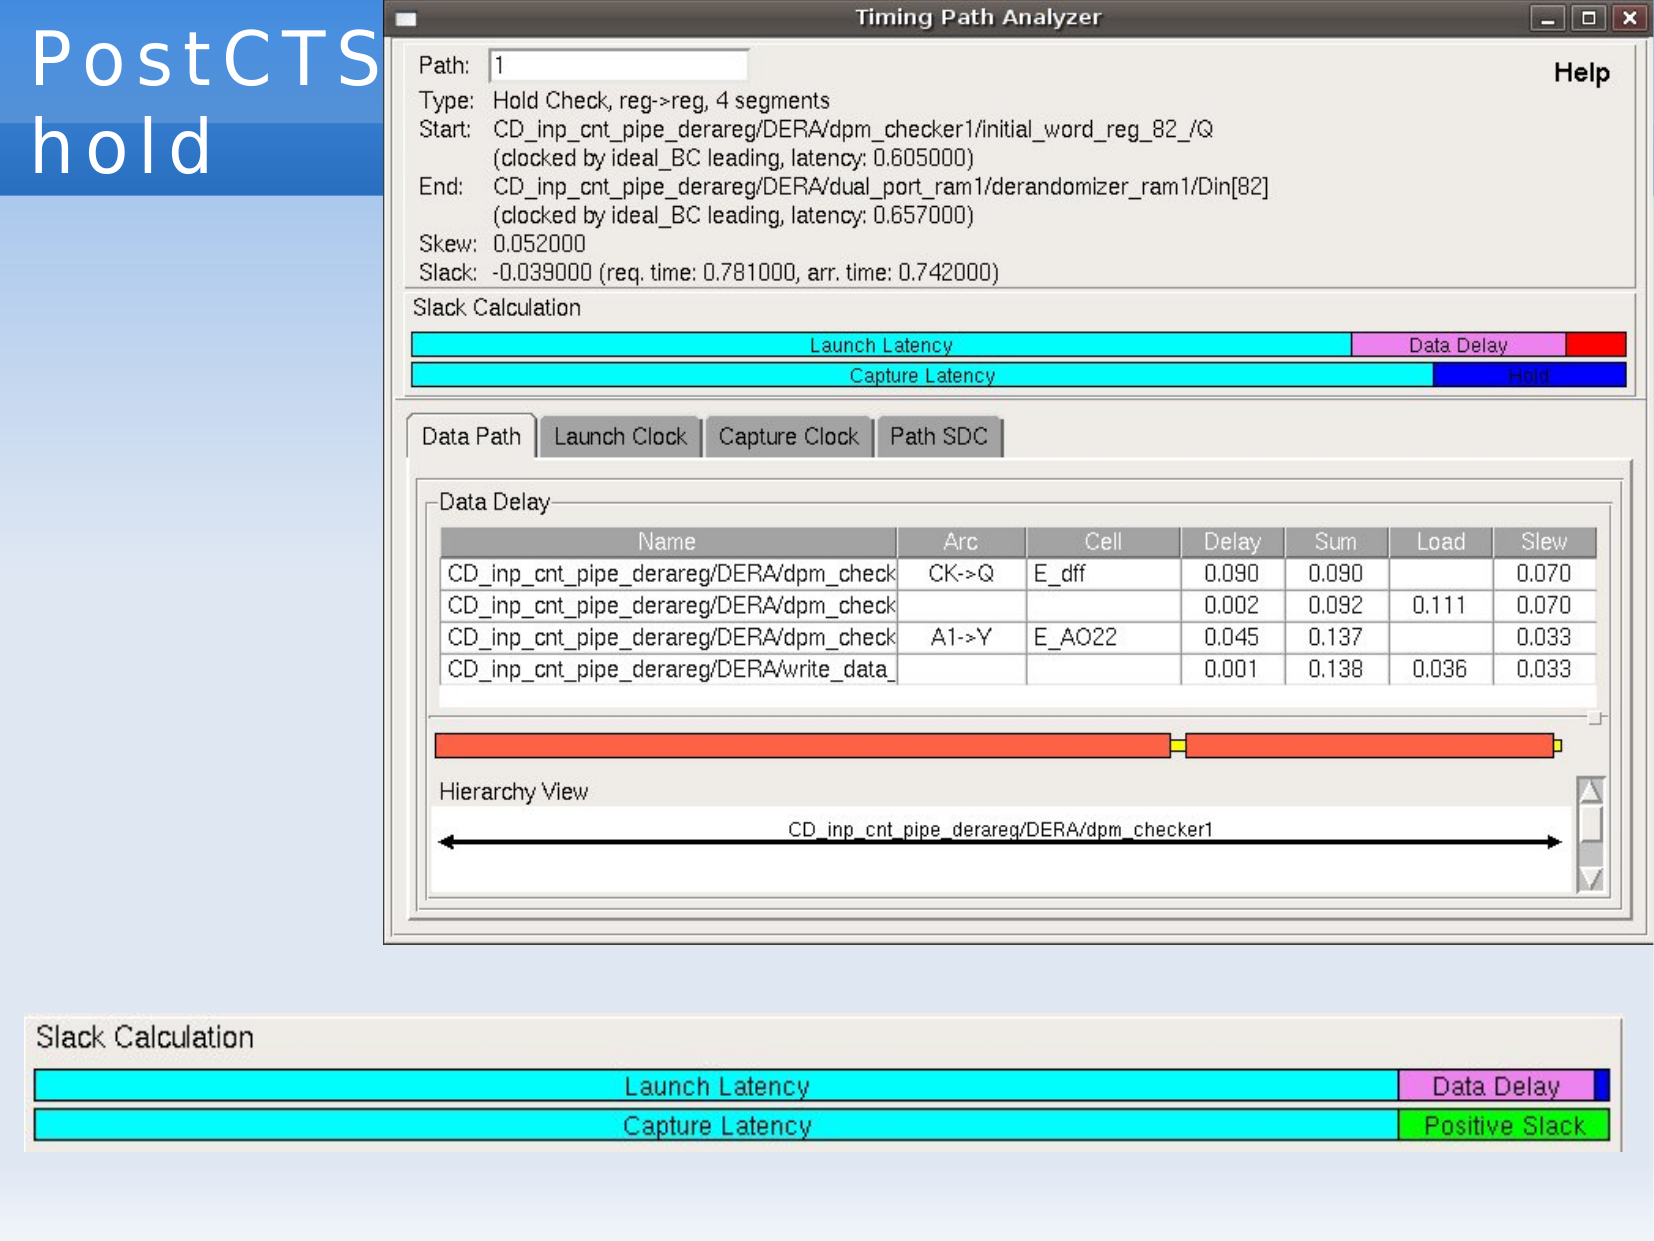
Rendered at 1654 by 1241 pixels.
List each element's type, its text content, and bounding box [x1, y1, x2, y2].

title PostCTS hold [29, 16, 383, 191]
picture [0, 0, 1654, 1241]
